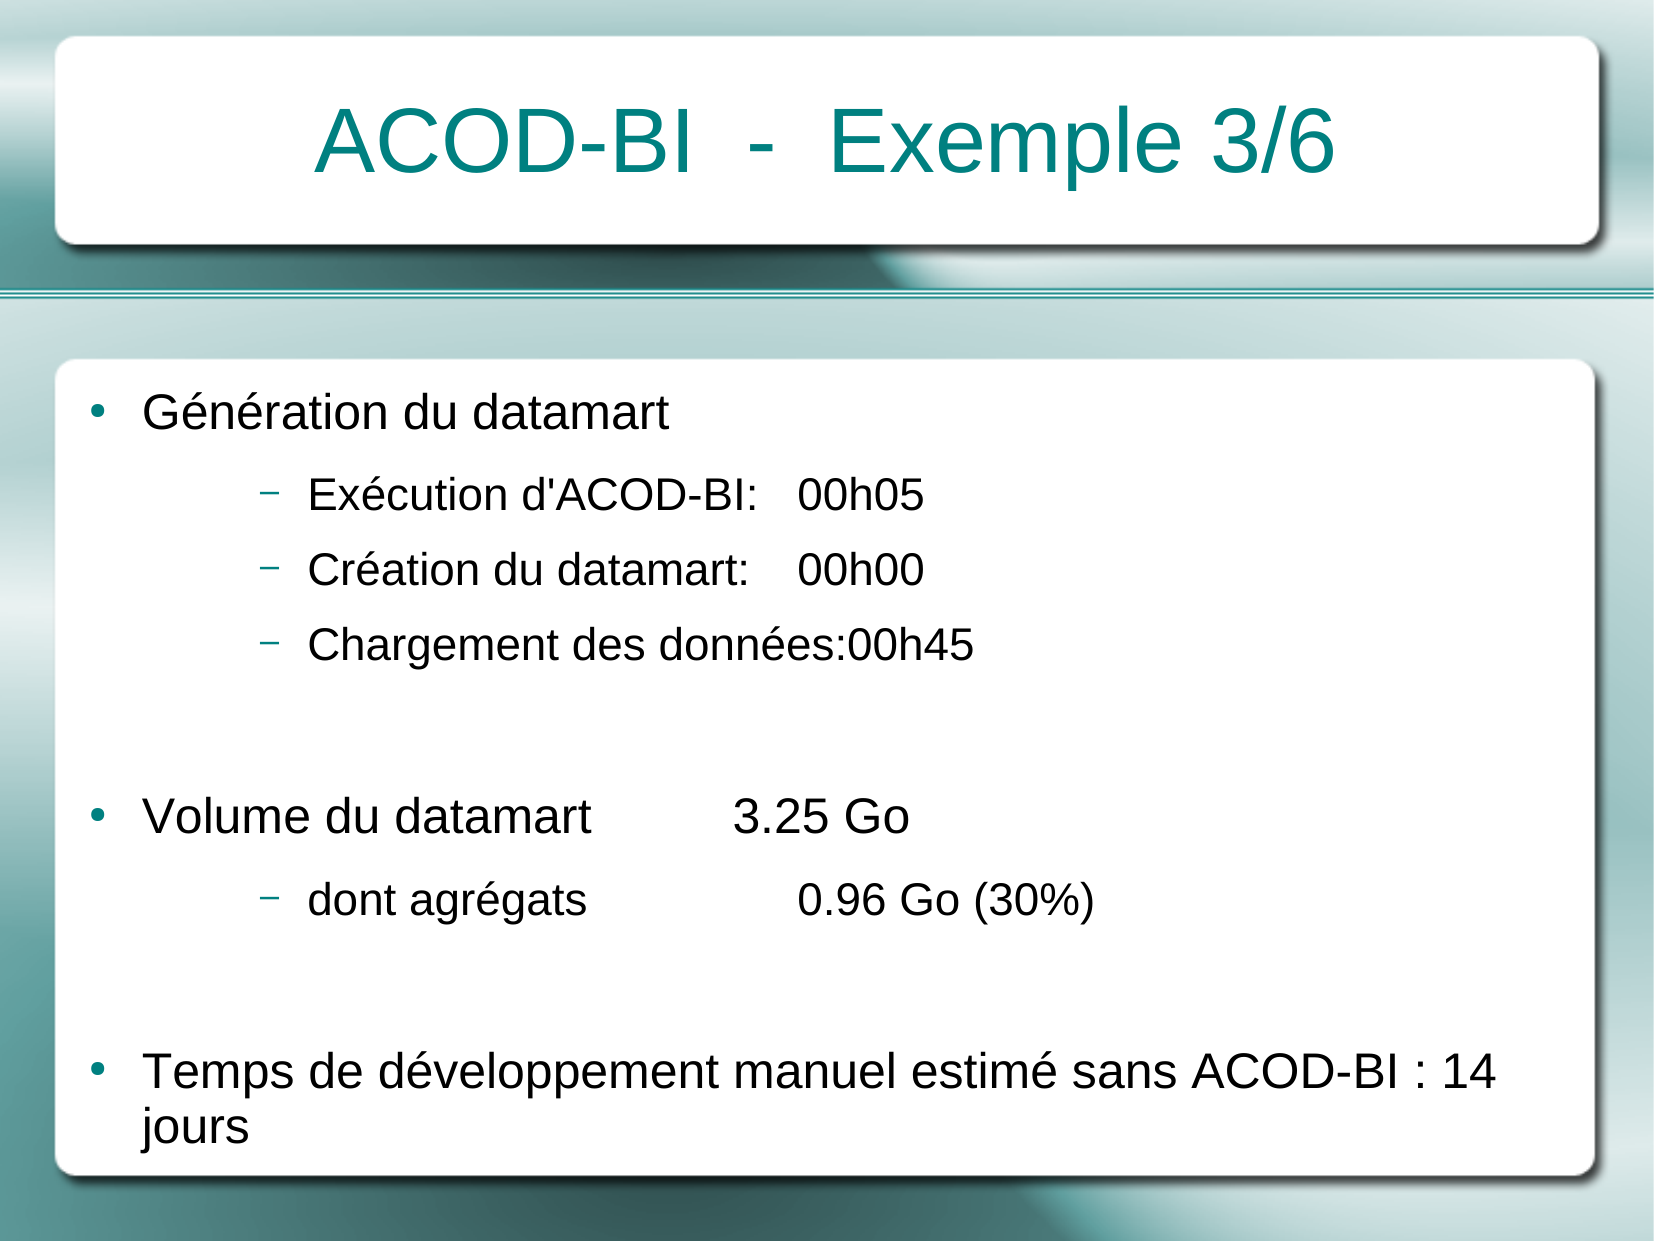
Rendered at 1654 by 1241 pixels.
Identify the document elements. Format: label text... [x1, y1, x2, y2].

picture [0, 0, 1654, 1241]
list Génération du datamart Exécution d'ACOD-BI: 00h05 Création du datamart: 00h00 Chargement des données:00h45 Volume du datamart 3.25 Go dont agrégats 0.96 Go (30%) Temps de développement manuel estimé sans ACOD-BI : 14 jours [71, 383, 1565, 1163]
title ACOD-BI - Exemple 3/6 [82, 37, 1571, 245]
